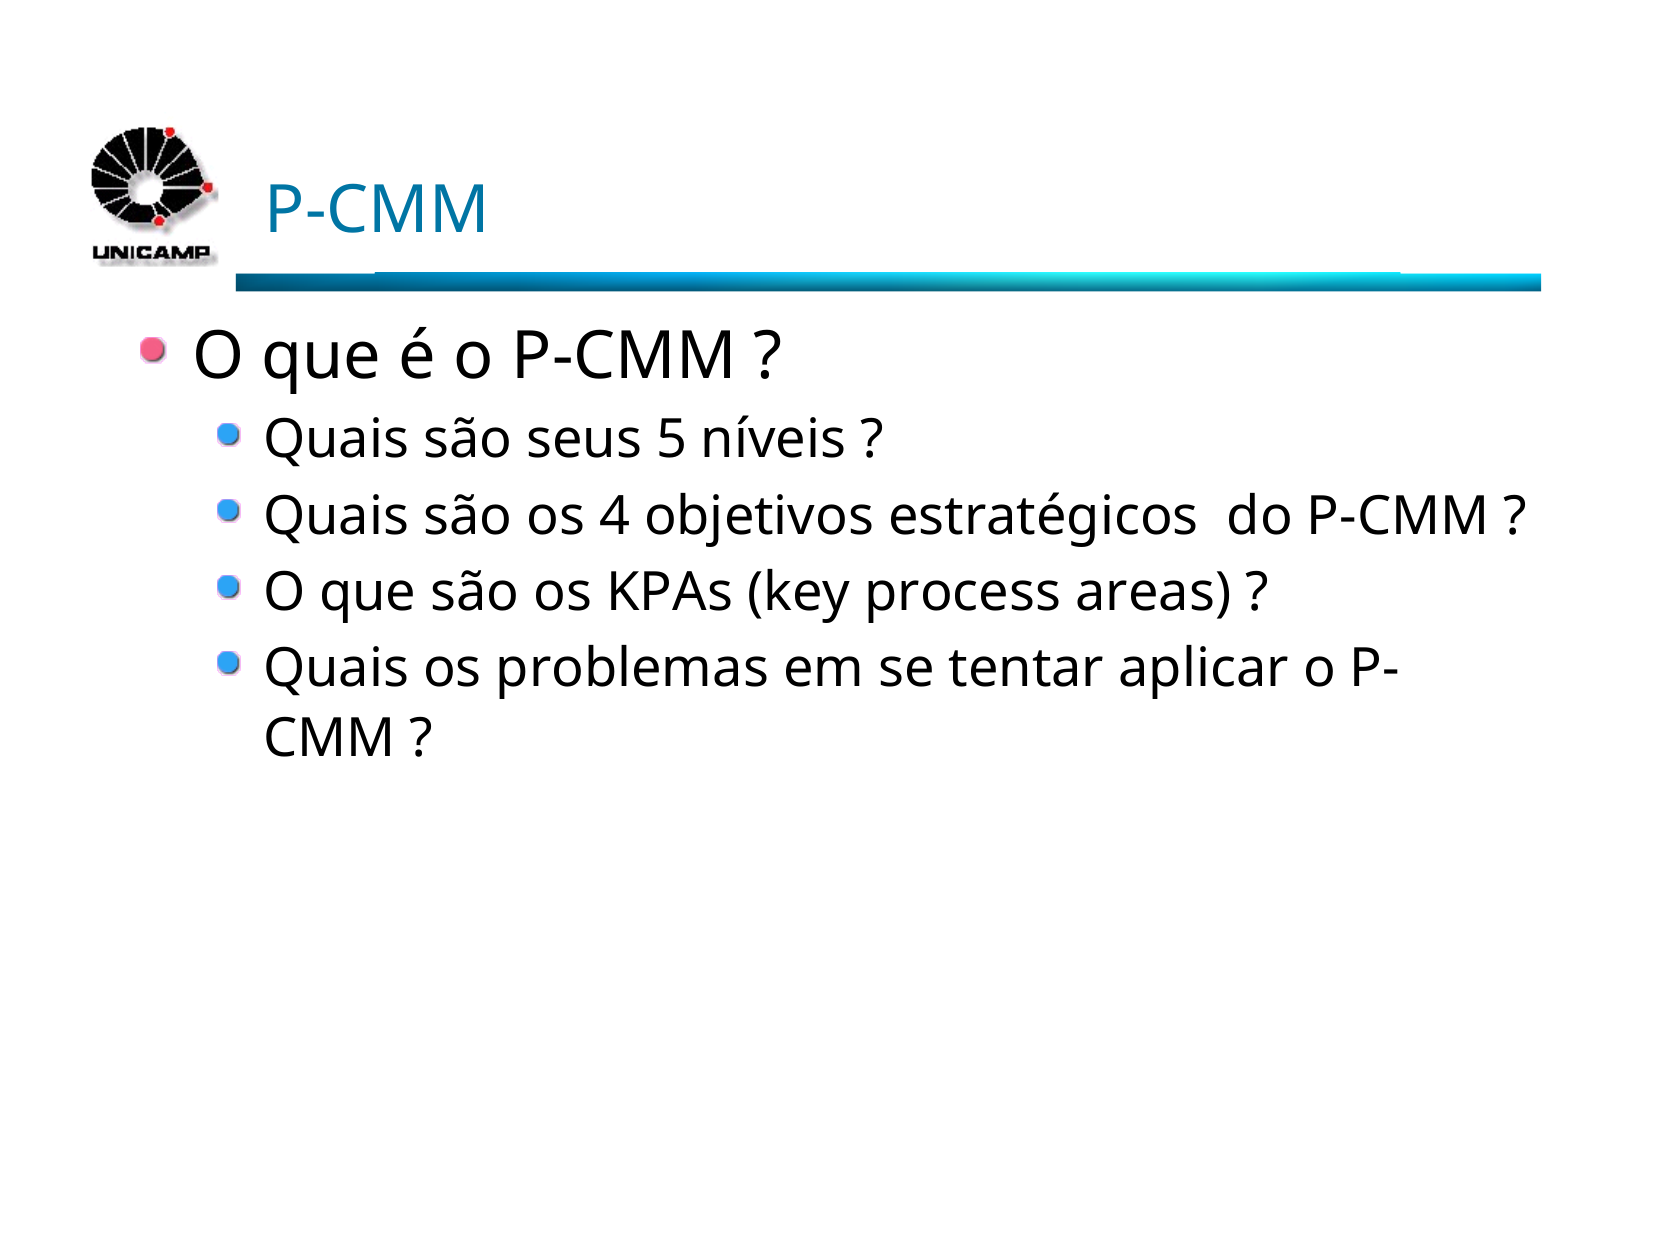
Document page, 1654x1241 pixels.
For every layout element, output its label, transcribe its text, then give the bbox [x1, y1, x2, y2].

list O que é o P-CMM ? Quais são seus 5 níveis ? Quais são os 4 objetivos estratégicos do P-CMM ? O que são os KPAs (key process areas) ? Quais os problemas em se tentar aplicar o P-CMM ? [121, 309, 1534, 1167]
picture [125, 272, 1654, 295]
title P-CMM [264, 57, 1534, 250]
